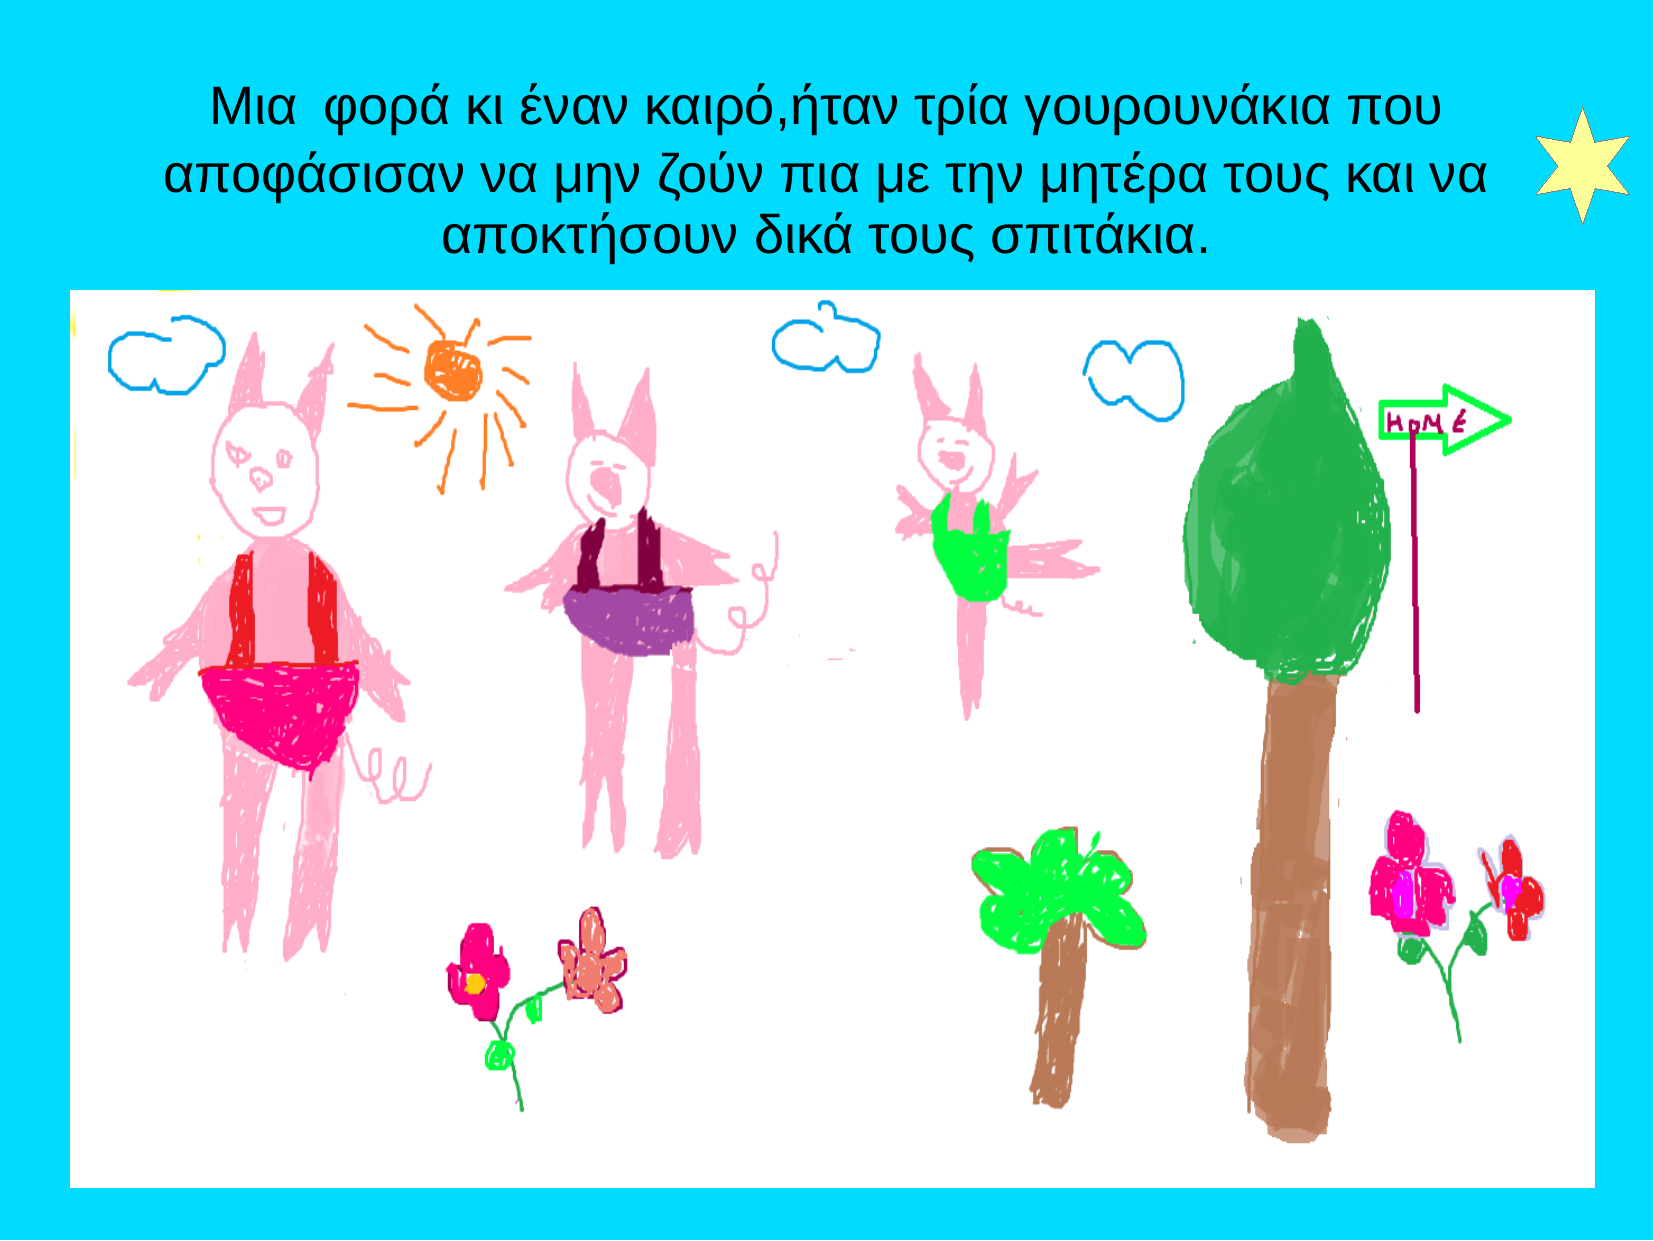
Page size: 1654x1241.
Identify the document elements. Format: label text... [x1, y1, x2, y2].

text_box [1535, 106, 1630, 225]
picture [70, 290, 1595, 1188]
title Μια φορά κι έναν καιρό,ήταν τρία γουρουνάκια που αποφάσισαν να μην ζούν πια με την μητέρα τους και να αποκτήσουν δικά τους σπιτάκια. [82, 41, 1571, 265]
